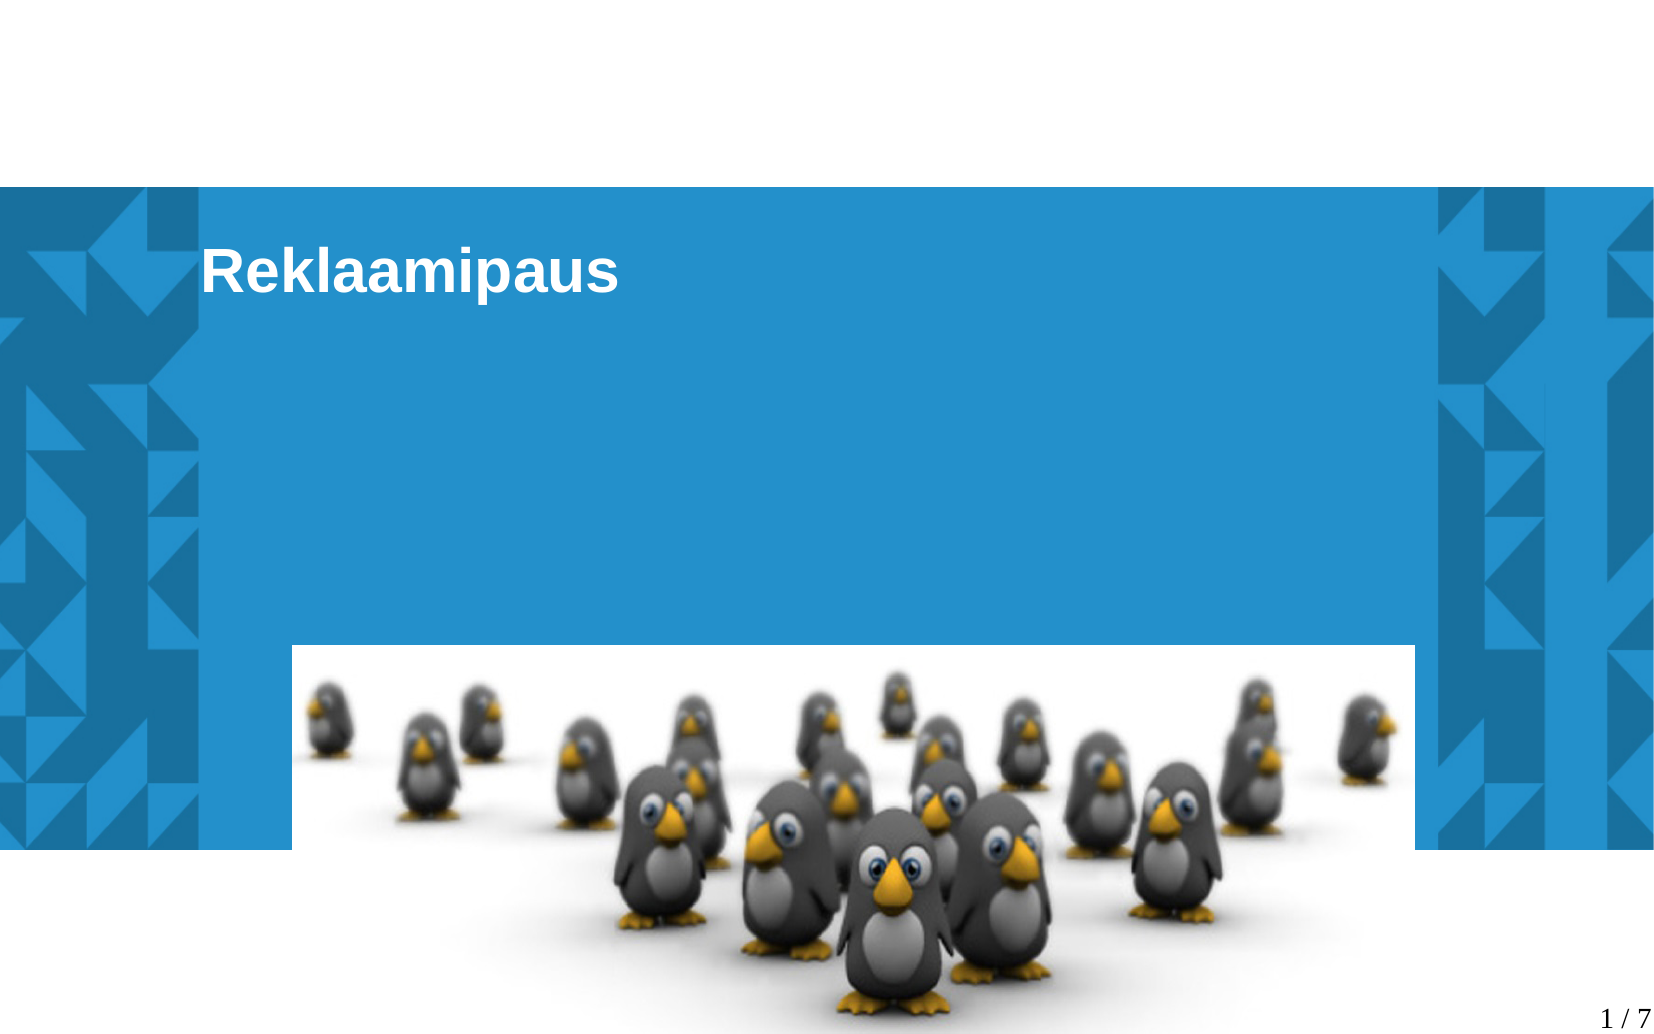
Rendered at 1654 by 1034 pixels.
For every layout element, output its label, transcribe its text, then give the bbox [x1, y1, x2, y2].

title Reklaamipaus [200, 236, 1430, 409]
picture [0, 187, 1654, 1034]
